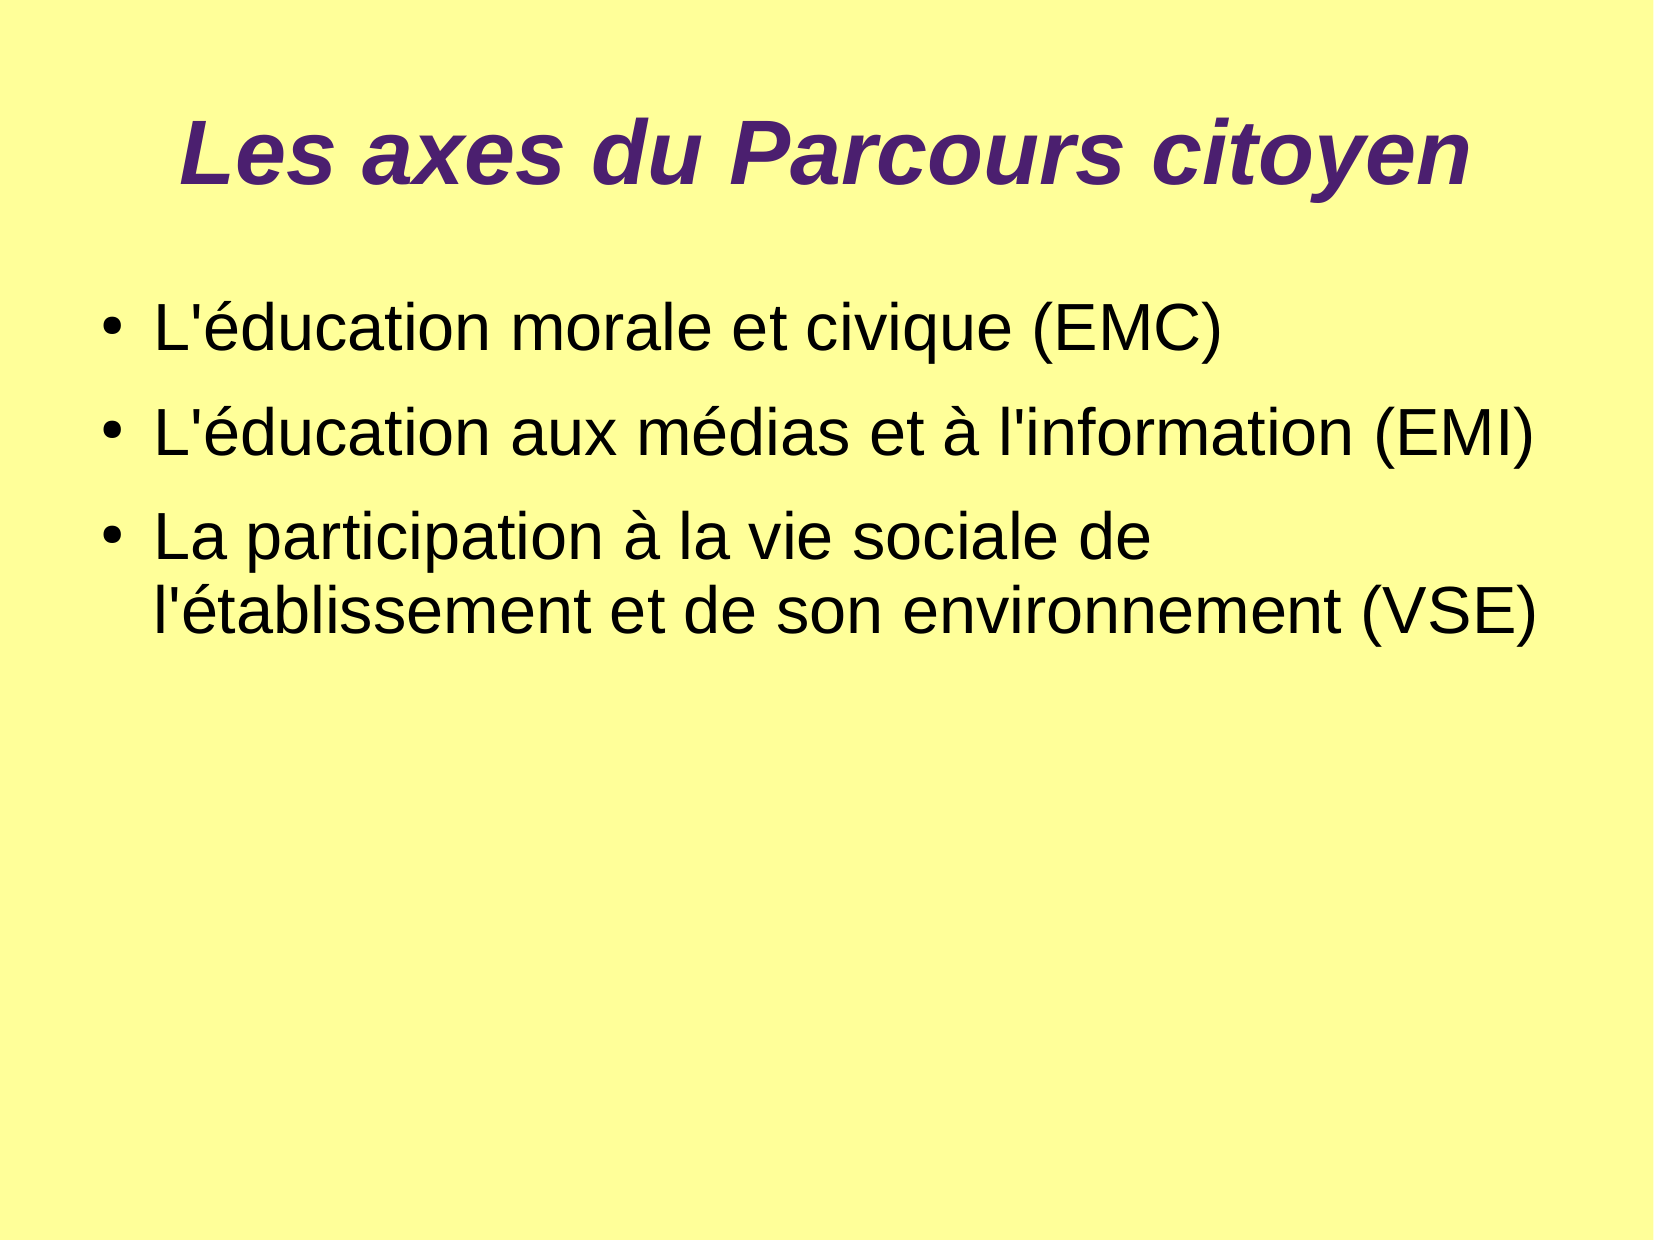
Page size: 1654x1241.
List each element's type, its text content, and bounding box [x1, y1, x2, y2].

list L'éducation morale et civique (EMC) L'éducation aux médias et à l'information (EMI) La participation à la vie sociale de l'établissement et de son environnement (VSE) [82, 290, 1571, 1075]
title Les axes du Parcours citoyen [82, 49, 1571, 257]
